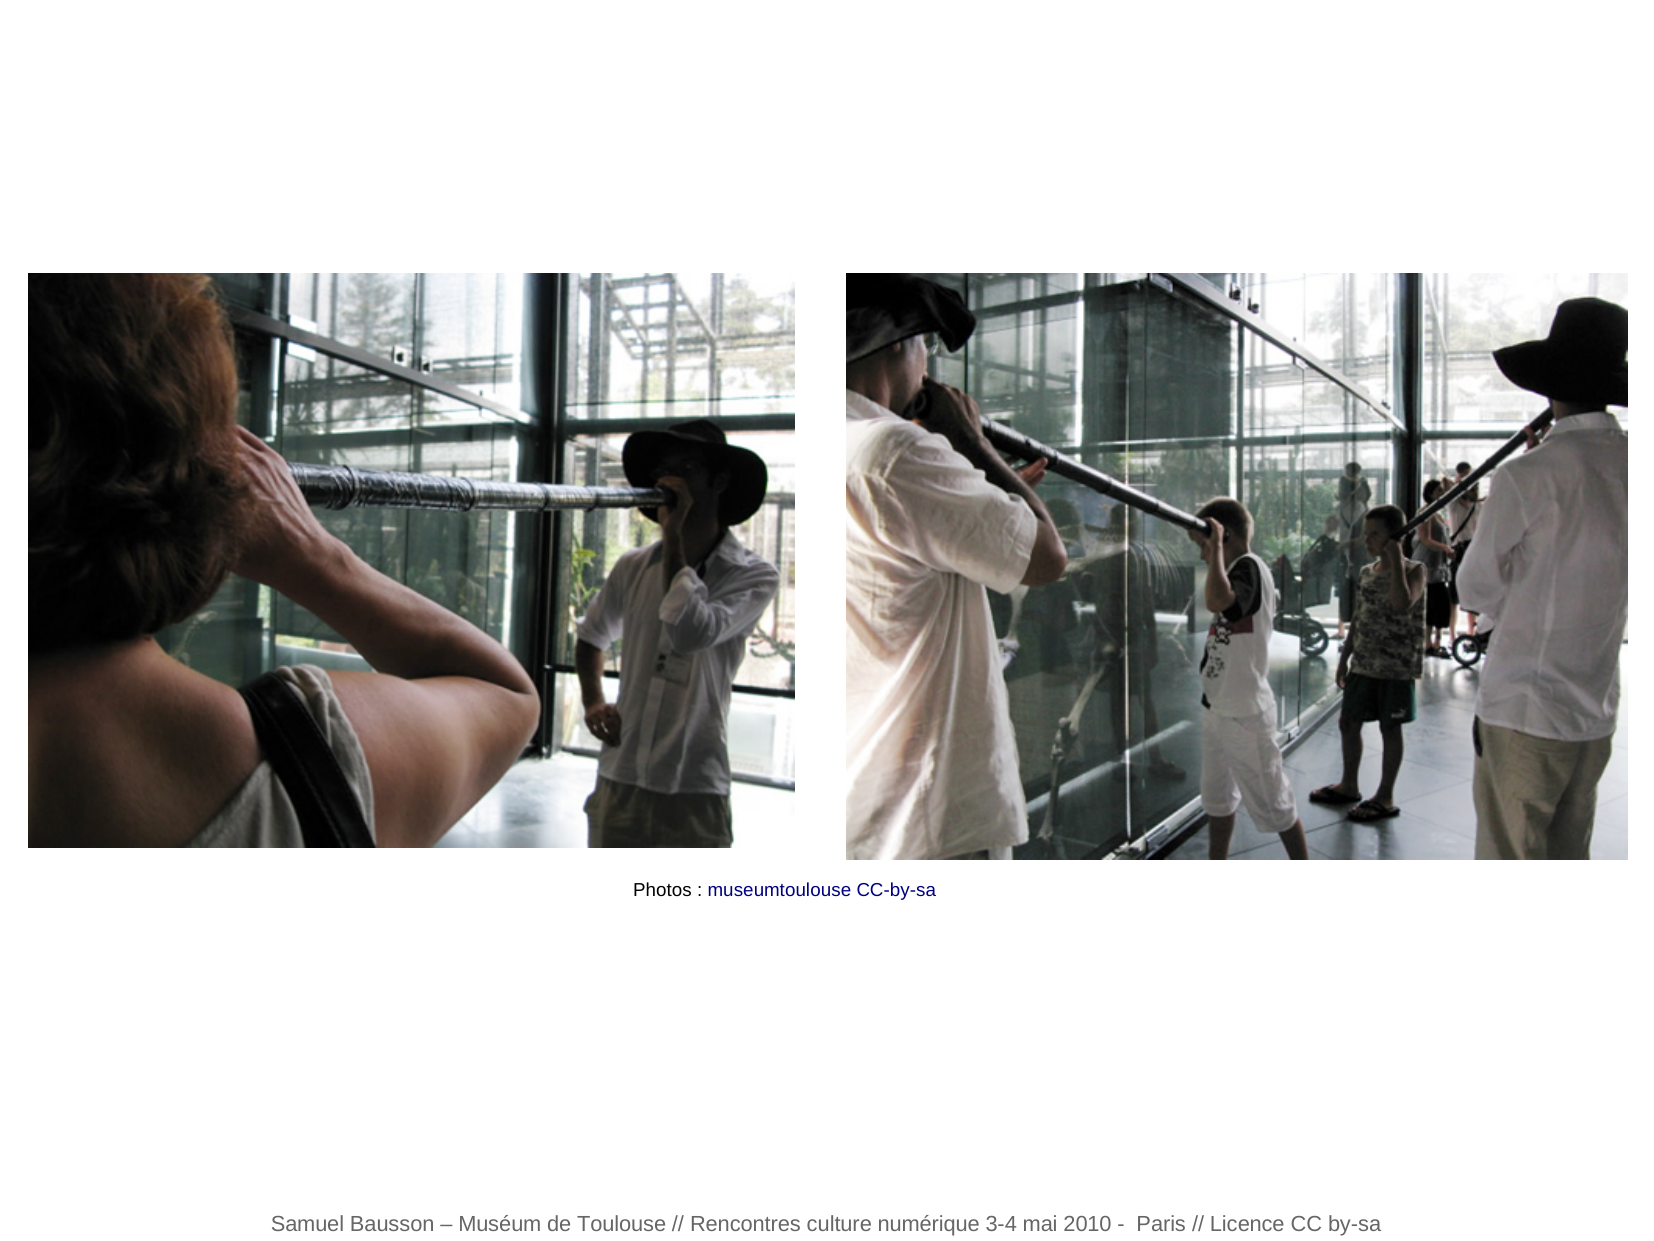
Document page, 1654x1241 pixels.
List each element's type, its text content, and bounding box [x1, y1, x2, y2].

picture [28, 273, 795, 848]
text_box Photos : museumtoulouse CC-by-sa [618, 871, 1075, 912]
picture [846, 273, 1628, 860]
